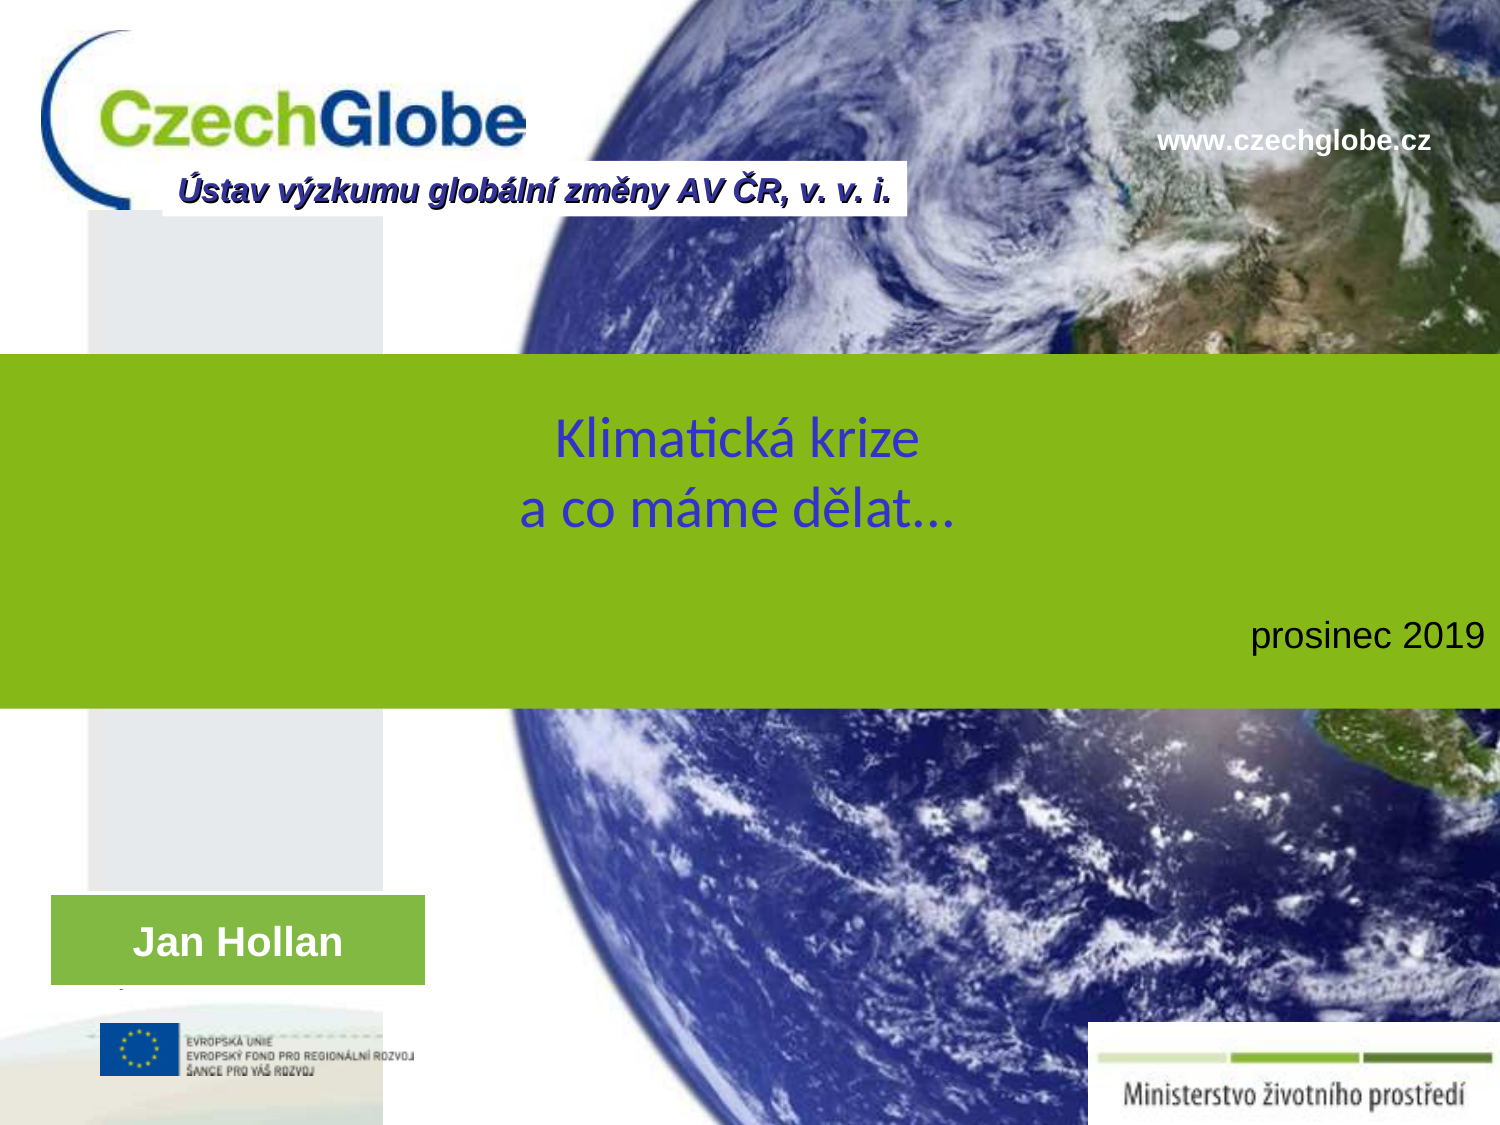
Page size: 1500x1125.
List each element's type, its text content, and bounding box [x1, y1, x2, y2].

text_box Jan Hollan [49, 892, 428, 988]
text_box www.czechglobe.cz [971, 113, 1447, 192]
picture [0, 709, 1500, 1125]
text_box [0, 354, 1500, 709]
picture [0, 0, 1500, 354]
text_box prosinec 2019 [287, 603, 1500, 709]
title Klimatická krize a co máme dělat... [59, 348, 1418, 590]
text_box Ústav výzkumu globální změny AV ČR, v. v. i. [162, 160, 908, 217]
